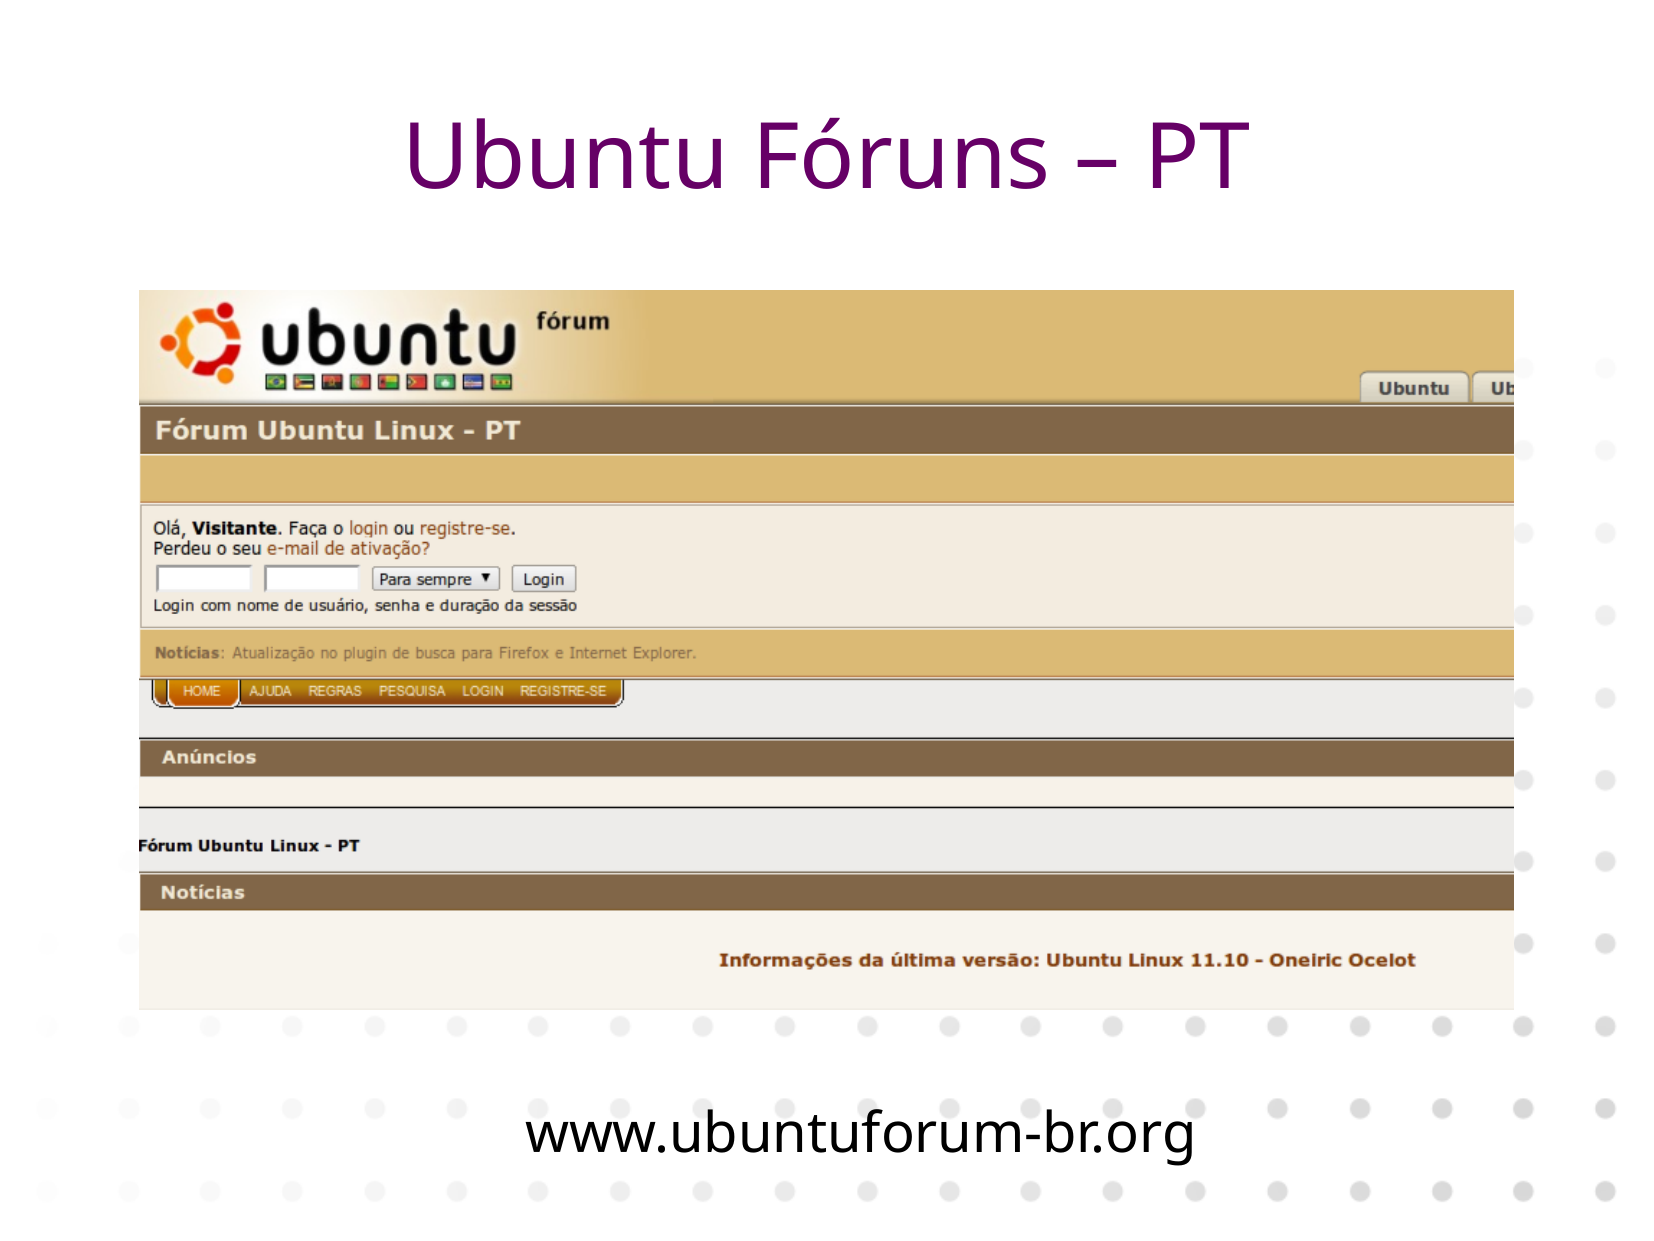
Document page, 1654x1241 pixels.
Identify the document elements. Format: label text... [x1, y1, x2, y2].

title Ubuntu Fóruns – PT [82, 49, 1571, 257]
picture [0, 0, 1654, 1241]
list www.ubuntuforum-br.org [82, 1093, 1571, 1170]
